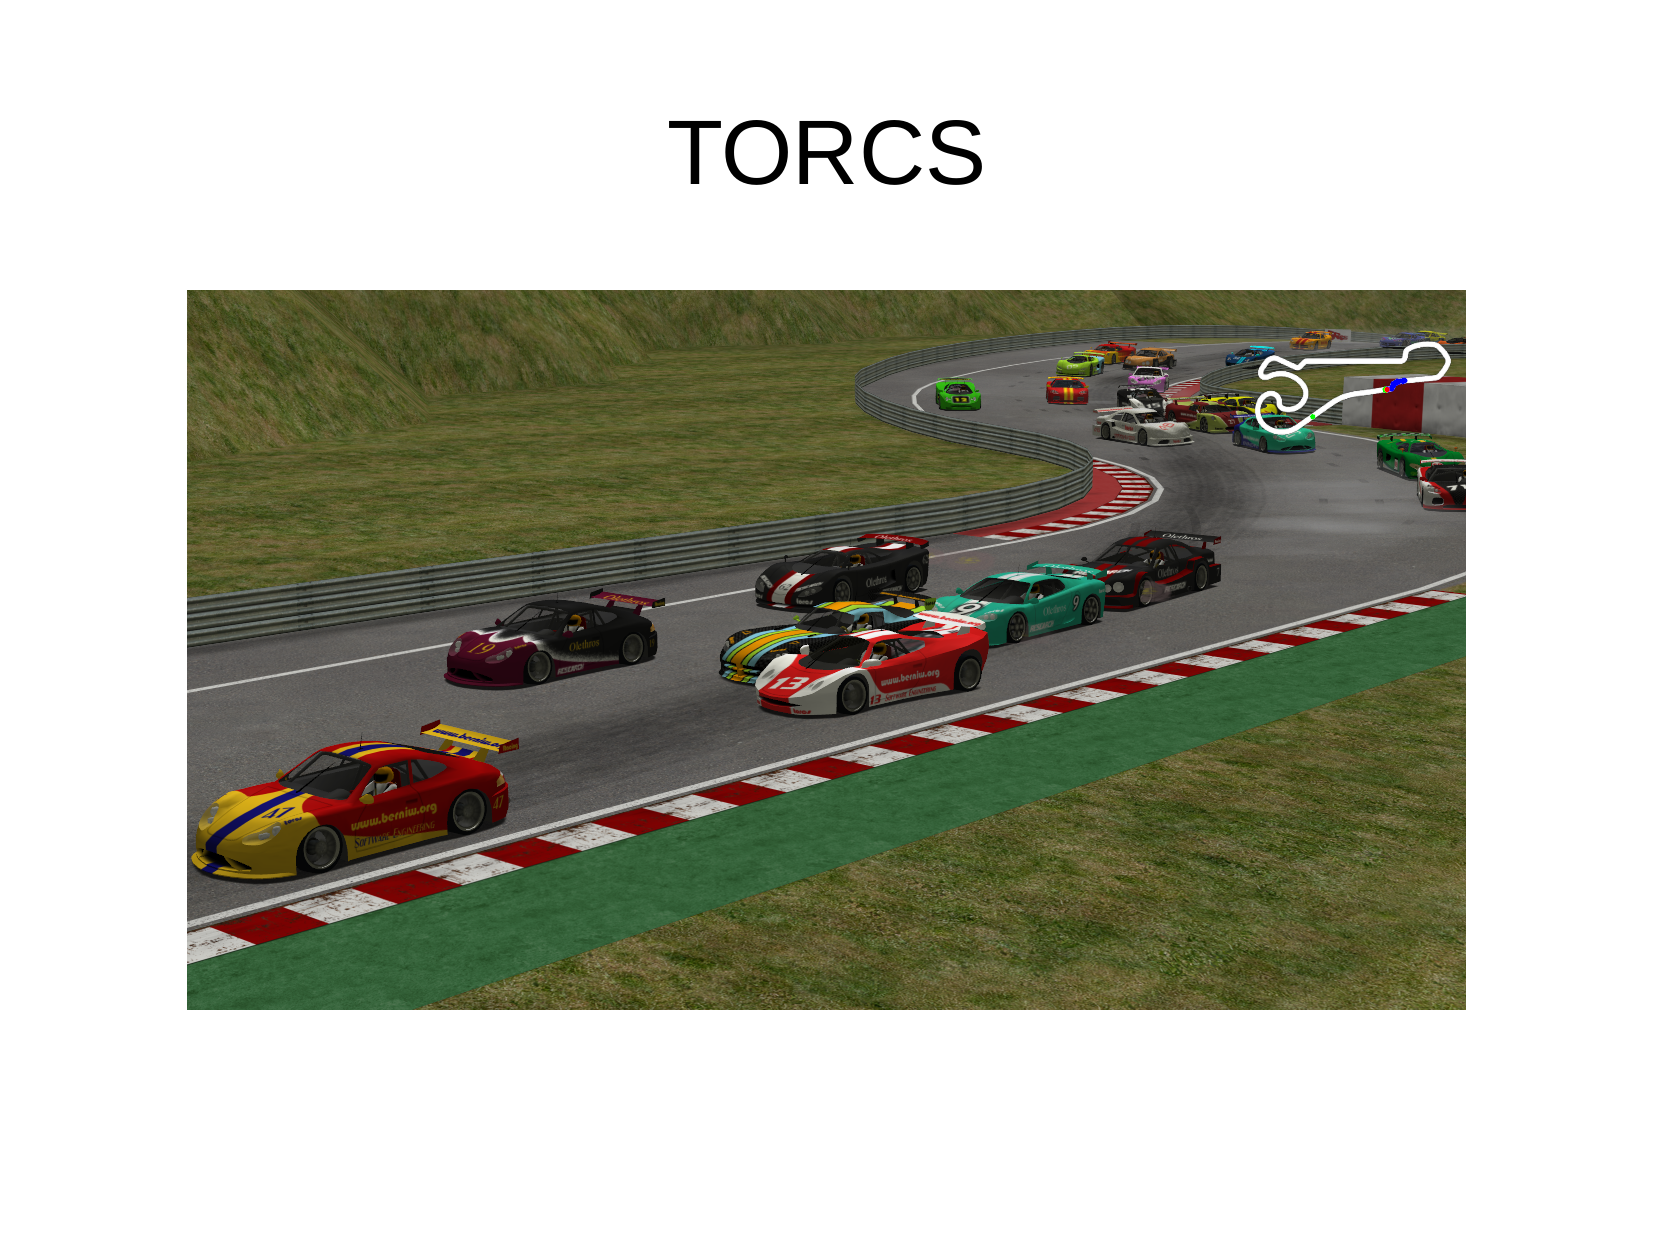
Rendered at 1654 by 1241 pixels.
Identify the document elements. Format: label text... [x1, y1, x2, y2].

title TORCS [82, 49, 1571, 257]
picture [187, 290, 1466, 1010]
